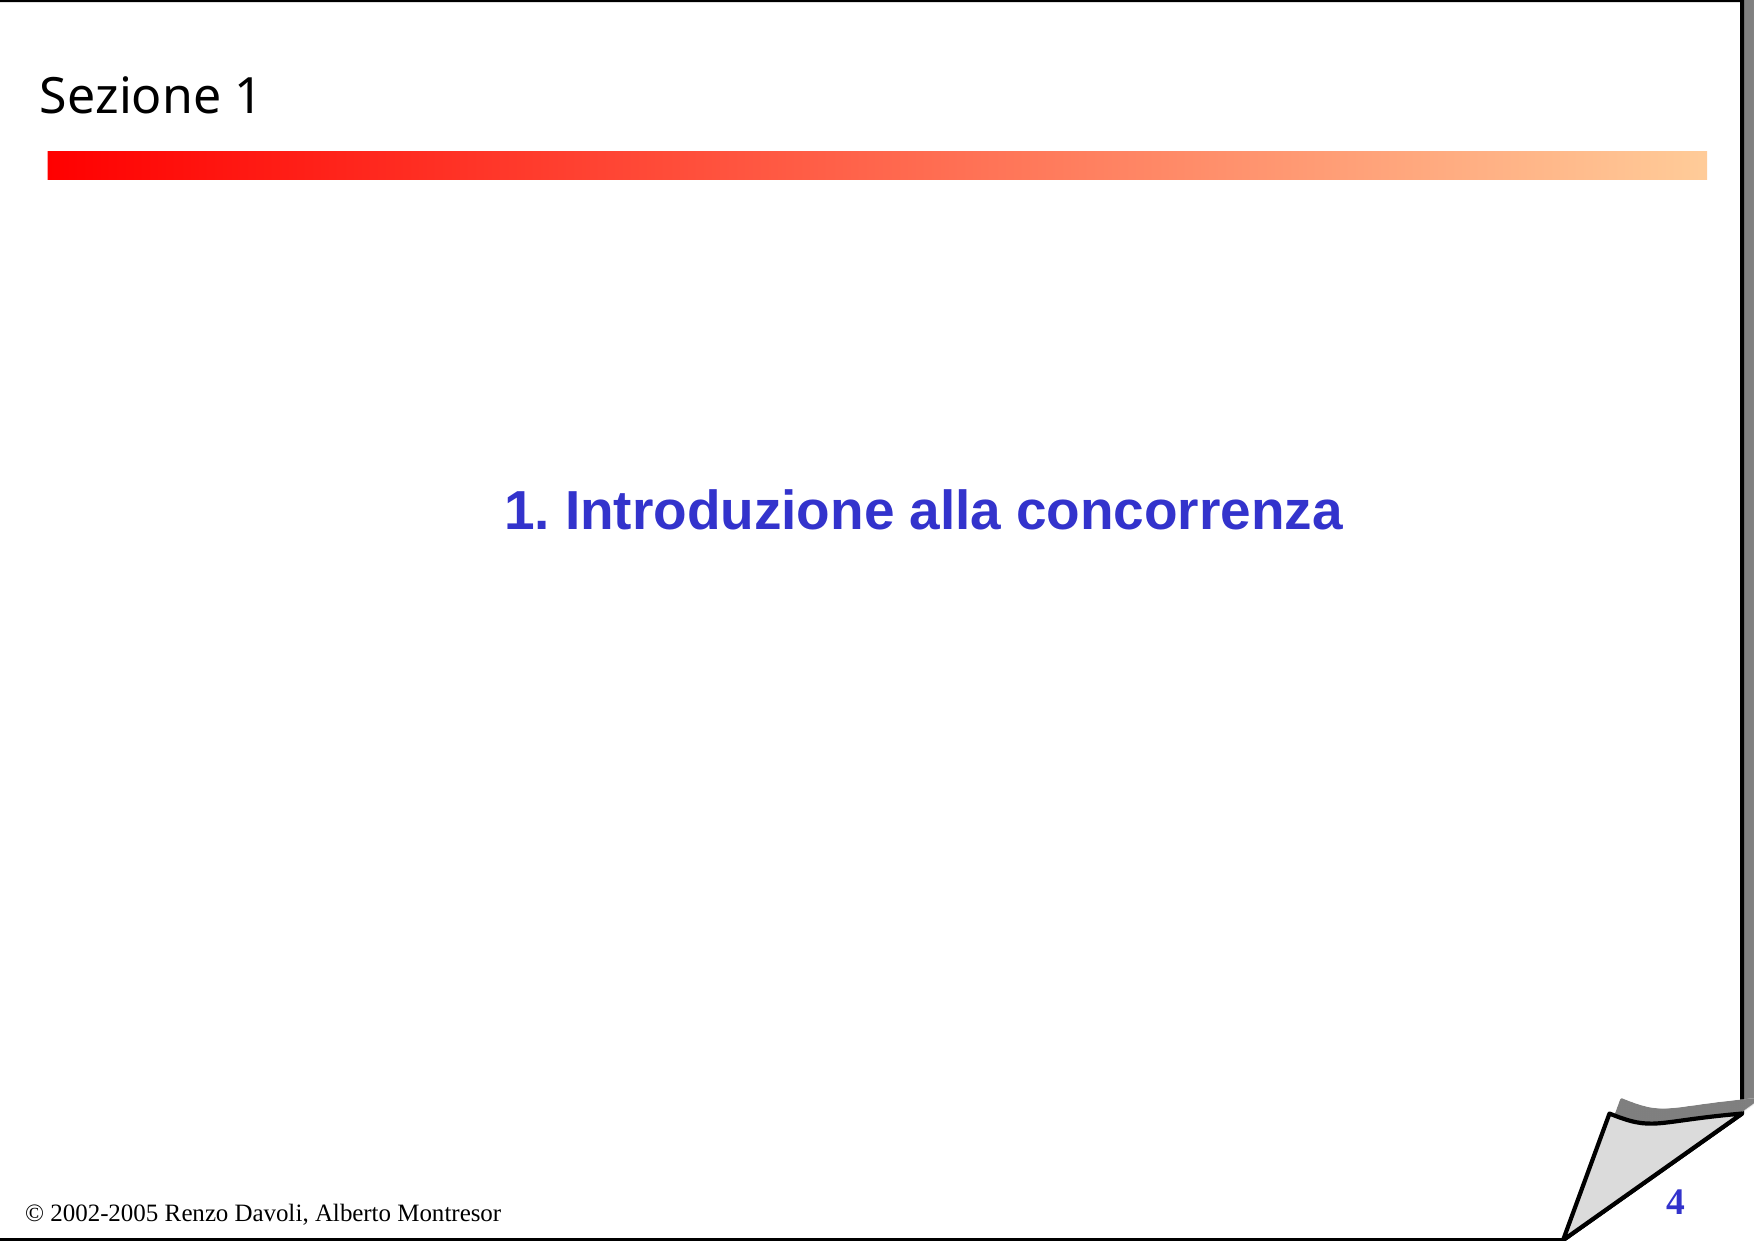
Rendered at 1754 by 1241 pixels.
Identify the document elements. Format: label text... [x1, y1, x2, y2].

subtitle 1. Introduzione alla concorrenza [58, 206, 1696, 815]
title Sezione 1 [39, 49, 1713, 144]
